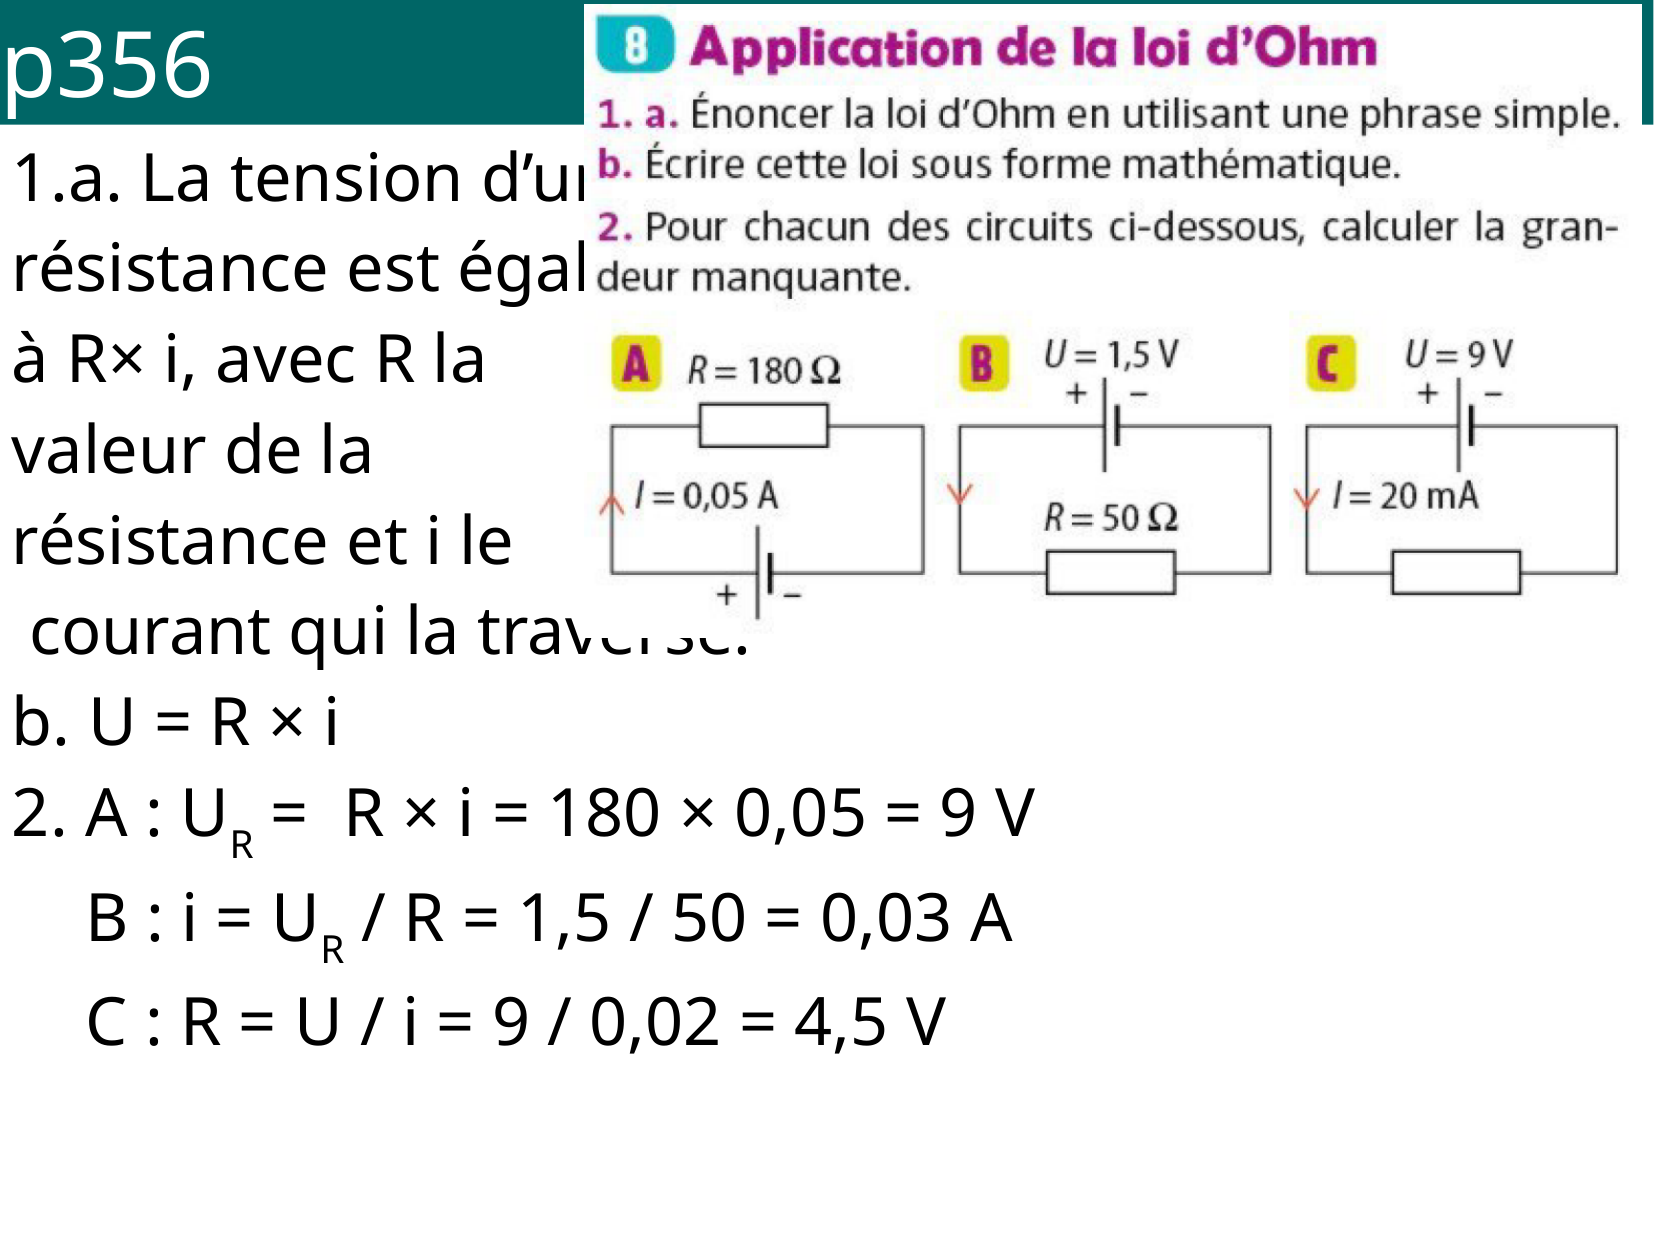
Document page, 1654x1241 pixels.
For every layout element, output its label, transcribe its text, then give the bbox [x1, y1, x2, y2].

title p356 [1642, 4, 1654, 120]
picture [584, 4, 1642, 638]
subtitle 1.a. La tension d’une résistance est égale à R× i, avec R la valeur de la résistance et i le courant qui la traverse. b. U = R × i 2. A : UR = R × i = 180 × 0,05 = 9 V B : i = UR / R = 1,5 / 50 = 0,03 A C : R = U / i = 9 / 0,02 = 4,5 V [11, 129, 1642, 1231]
title p356 [0, 4, 584, 120]
